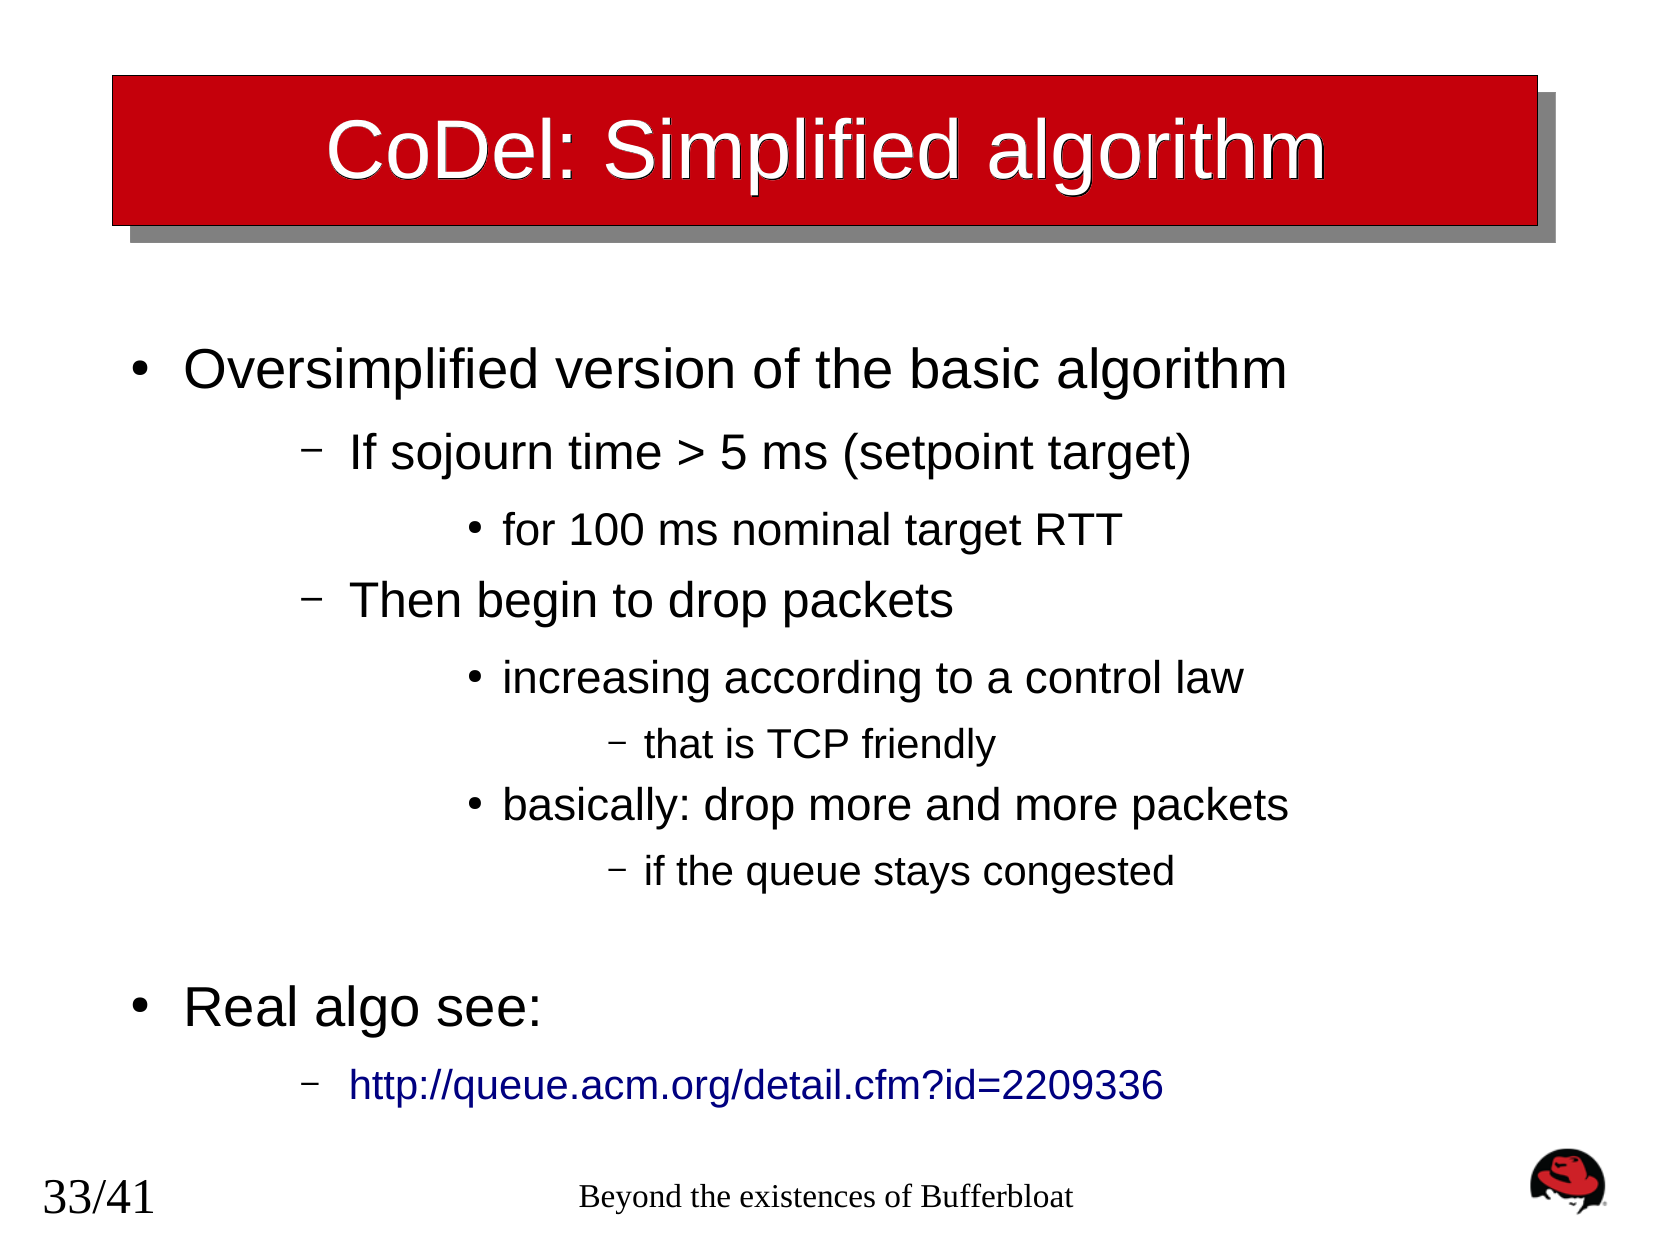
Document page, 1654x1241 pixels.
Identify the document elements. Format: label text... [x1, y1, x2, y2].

picture [1529, 1146, 1613, 1224]
list Oversimplified version of the basic algorithm If sojourn time > 5 ms (setpoint target) for 100 ms nominal target RTT Then begin to drop packets increasing according to a control law that is TCP friendly basically: drop more and more packets if the queue stays congested Real algo see: http://queue.acm.org/detail.cfm?id=2209336 [112, 337, 1538, 1126]
title CoDel: Simplified algorithm [116, 75, 1538, 226]
